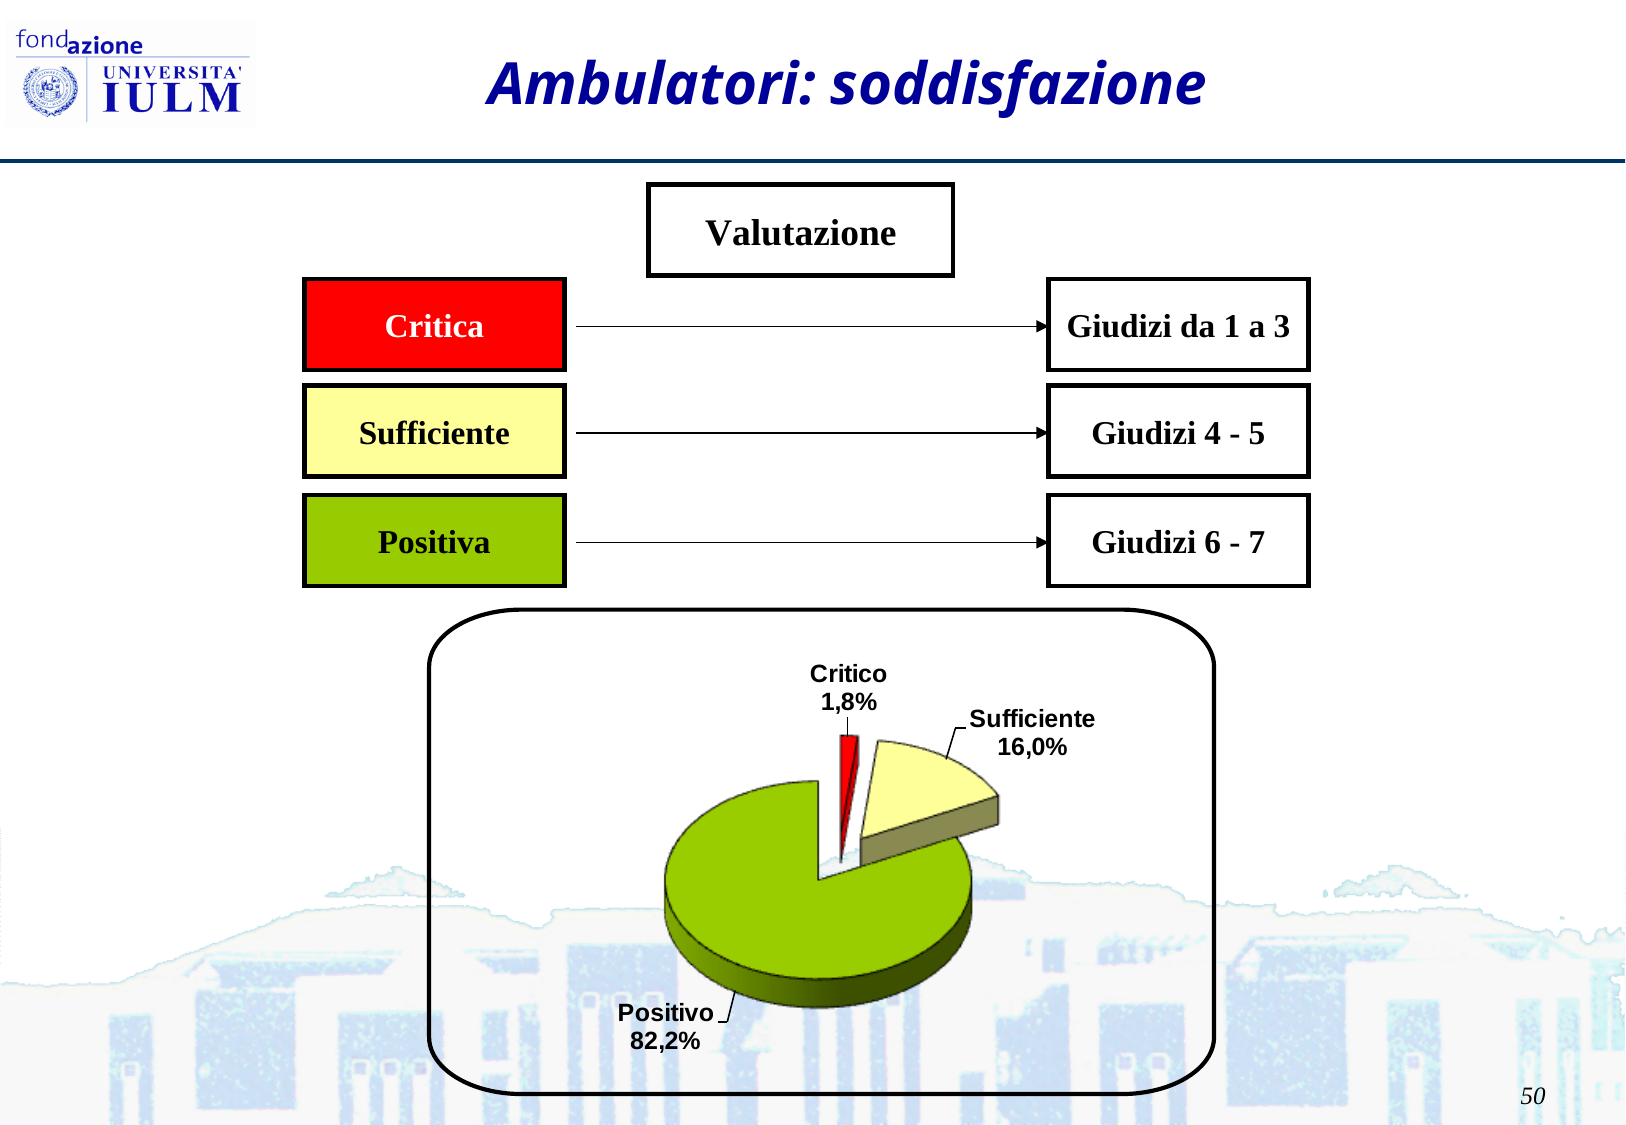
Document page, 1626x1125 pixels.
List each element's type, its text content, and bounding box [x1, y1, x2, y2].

text_box Valutazione [648, 184, 954, 276]
text_box Ambulatori: soddisfazione [304, 18, 1392, 144]
text_box Giudizi 4 - 5 [1048, 385, 1309, 477]
text_box Giudizi da 1 a 3 [1048, 278, 1309, 370]
text_box Sufficiente [304, 385, 565, 477]
text_box Positiva [304, 495, 565, 587]
text_box Giudizi 6 - 7 [1048, 495, 1309, 587]
picture [399, 552, 1225, 1125]
picture [5, 19, 256, 127]
text_box Critica [304, 278, 565, 370]
